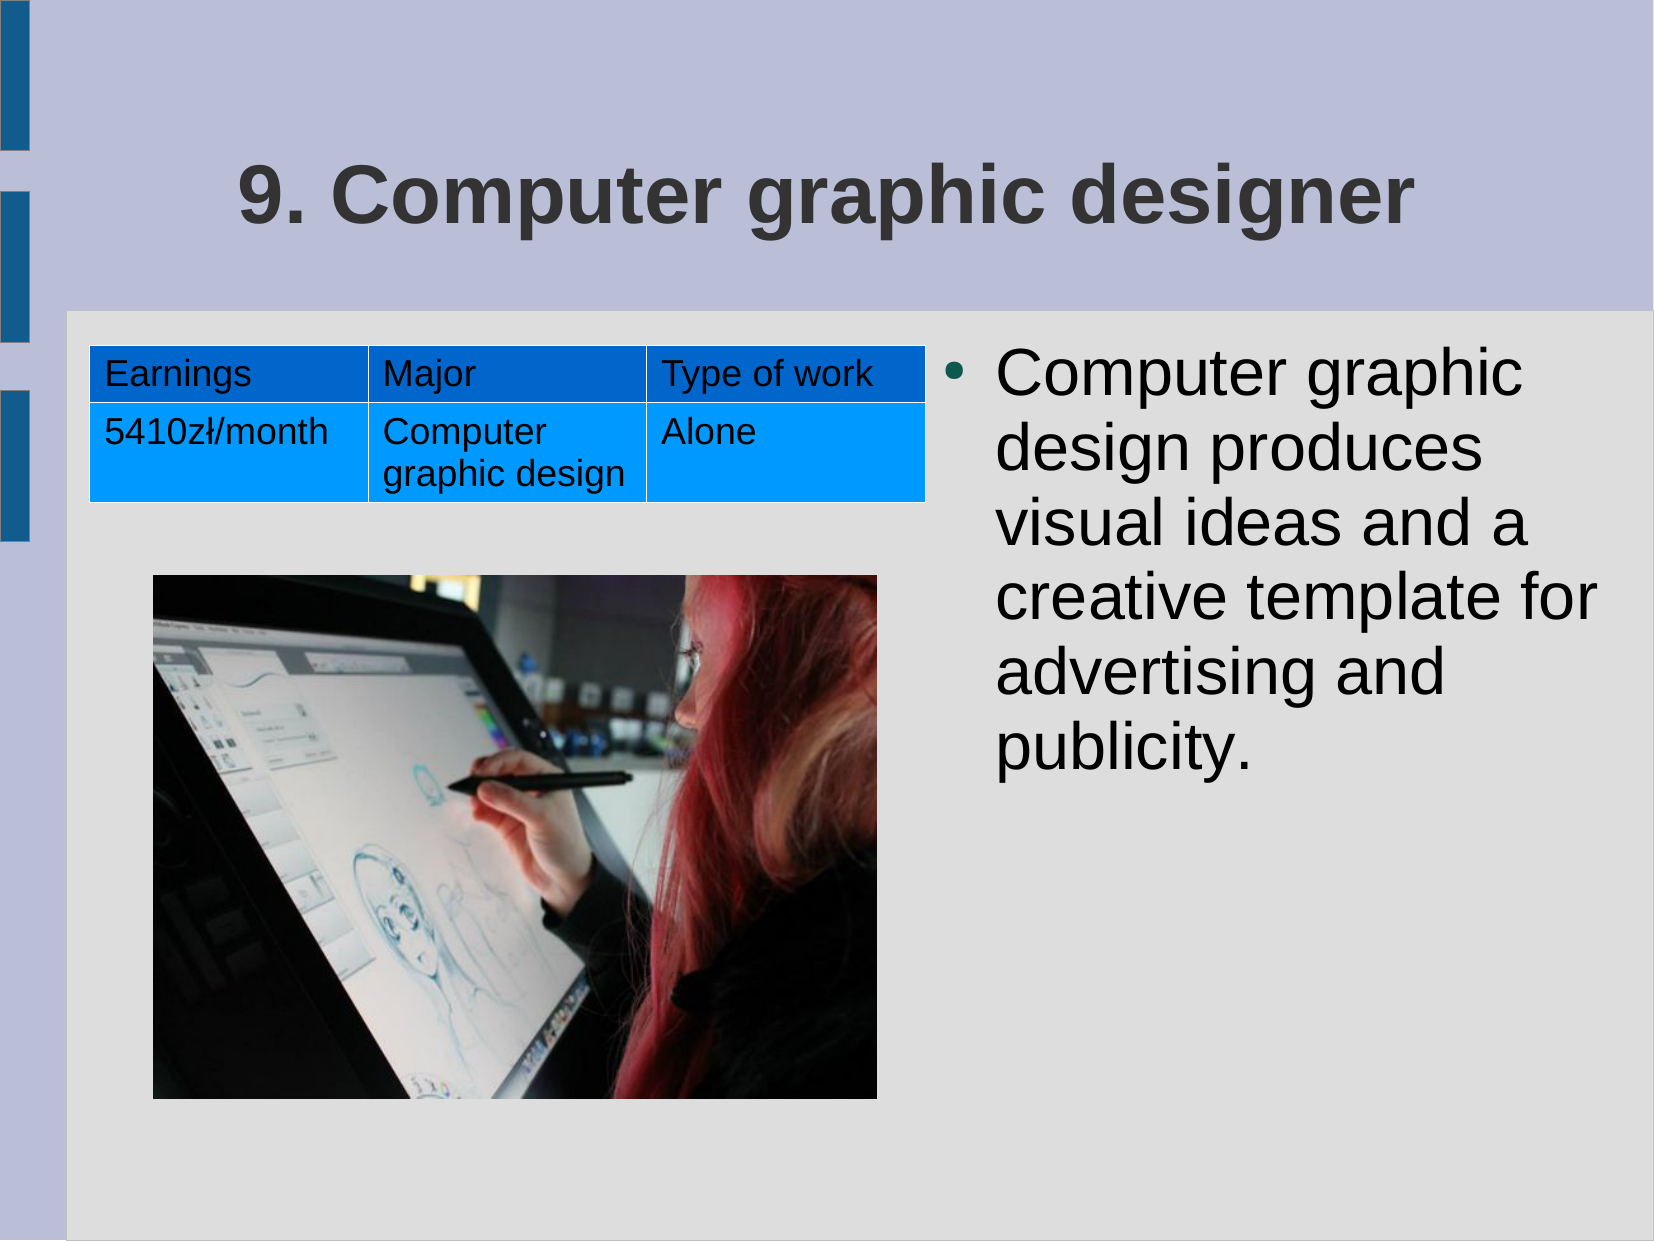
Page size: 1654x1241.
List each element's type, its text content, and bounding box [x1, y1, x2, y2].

picture [153, 575, 877, 1099]
table_cell 5410zł/month [90, 403, 368, 502]
list Computer graphic design produces visual ideas and a creative template for advertising and publicity. [924, 335, 1614, 1158]
table_header Earnings [90, 346, 368, 402]
table_header Major [369, 346, 646, 402]
title 9. Computer graphic designer [121, 91, 1534, 299]
table_cell Alone [647, 403, 924, 502]
table_cell Computer graphic design [369, 403, 646, 502]
table_header Type of work [647, 346, 924, 402]
